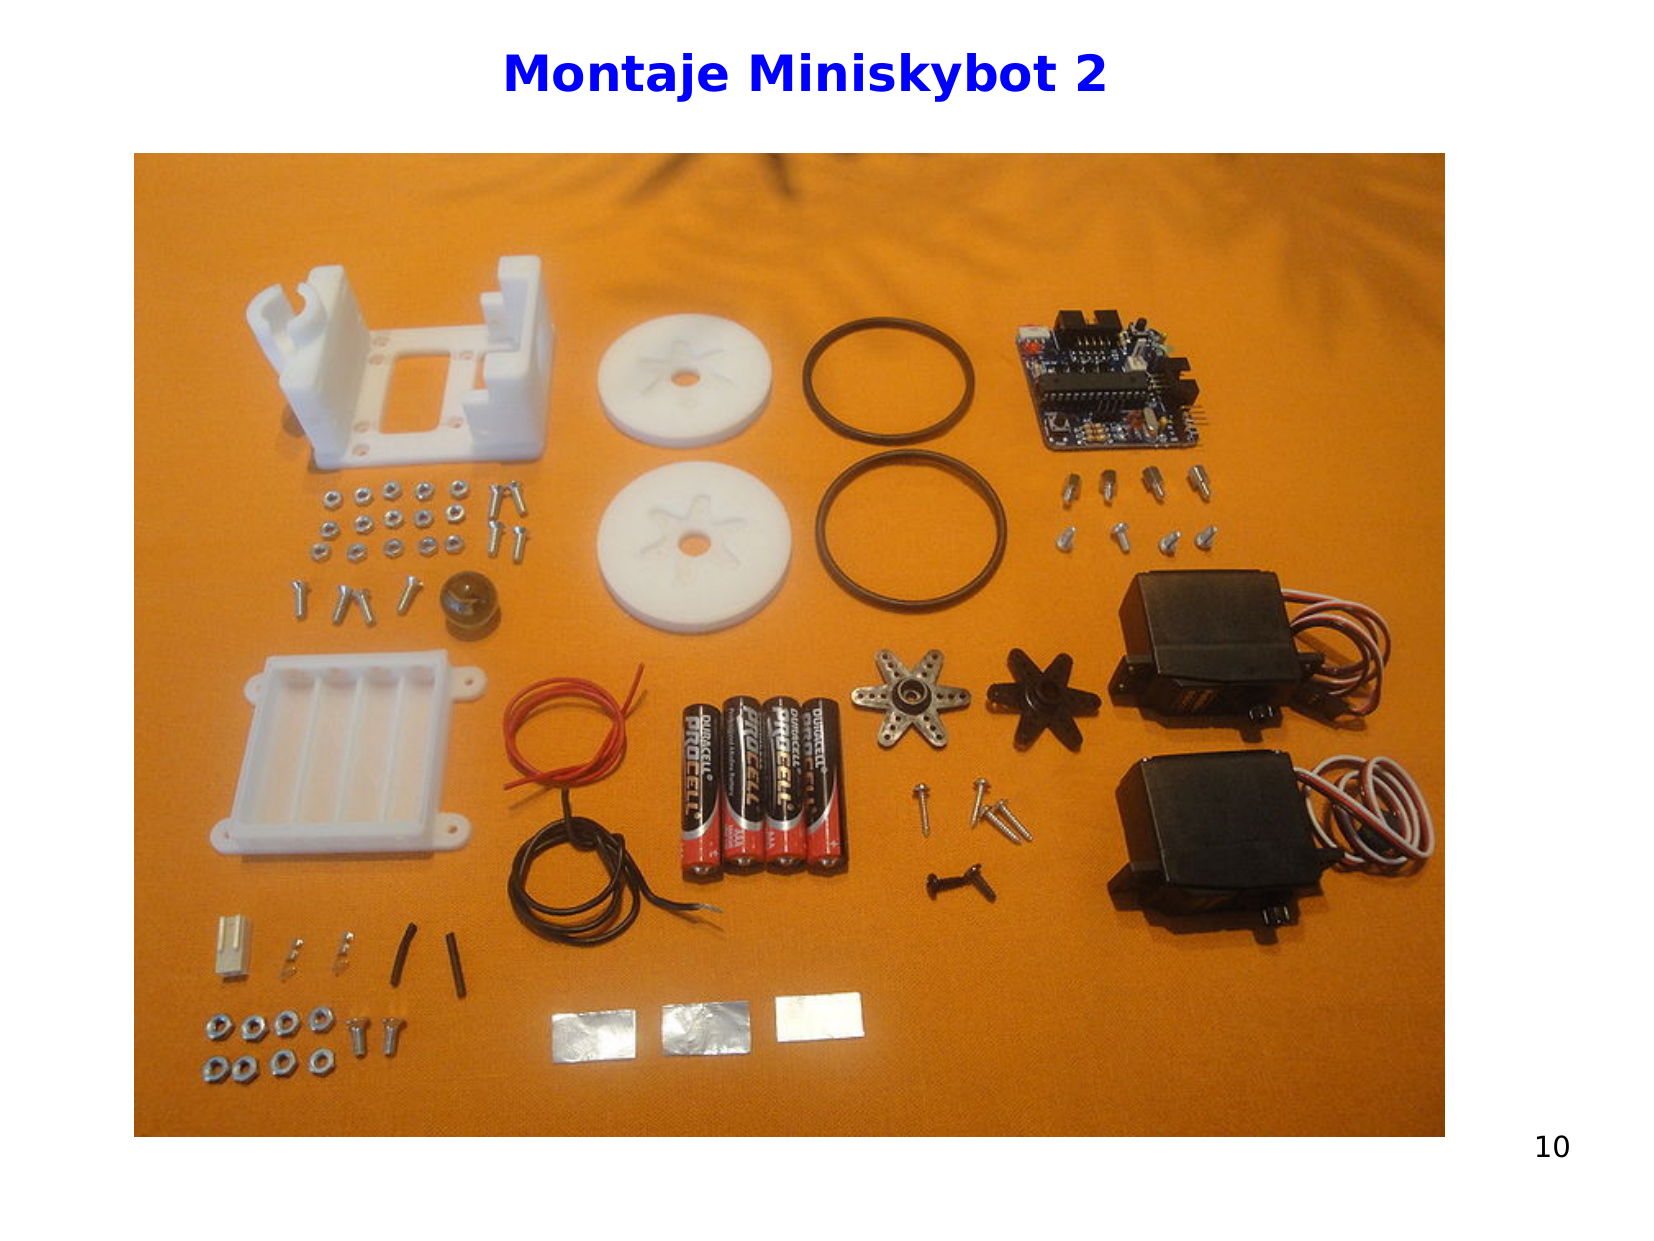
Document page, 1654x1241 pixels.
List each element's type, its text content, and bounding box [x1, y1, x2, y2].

picture [134, 153, 1445, 1137]
text_box Montaje Miniskybot 2 [487, 37, 1125, 111]
